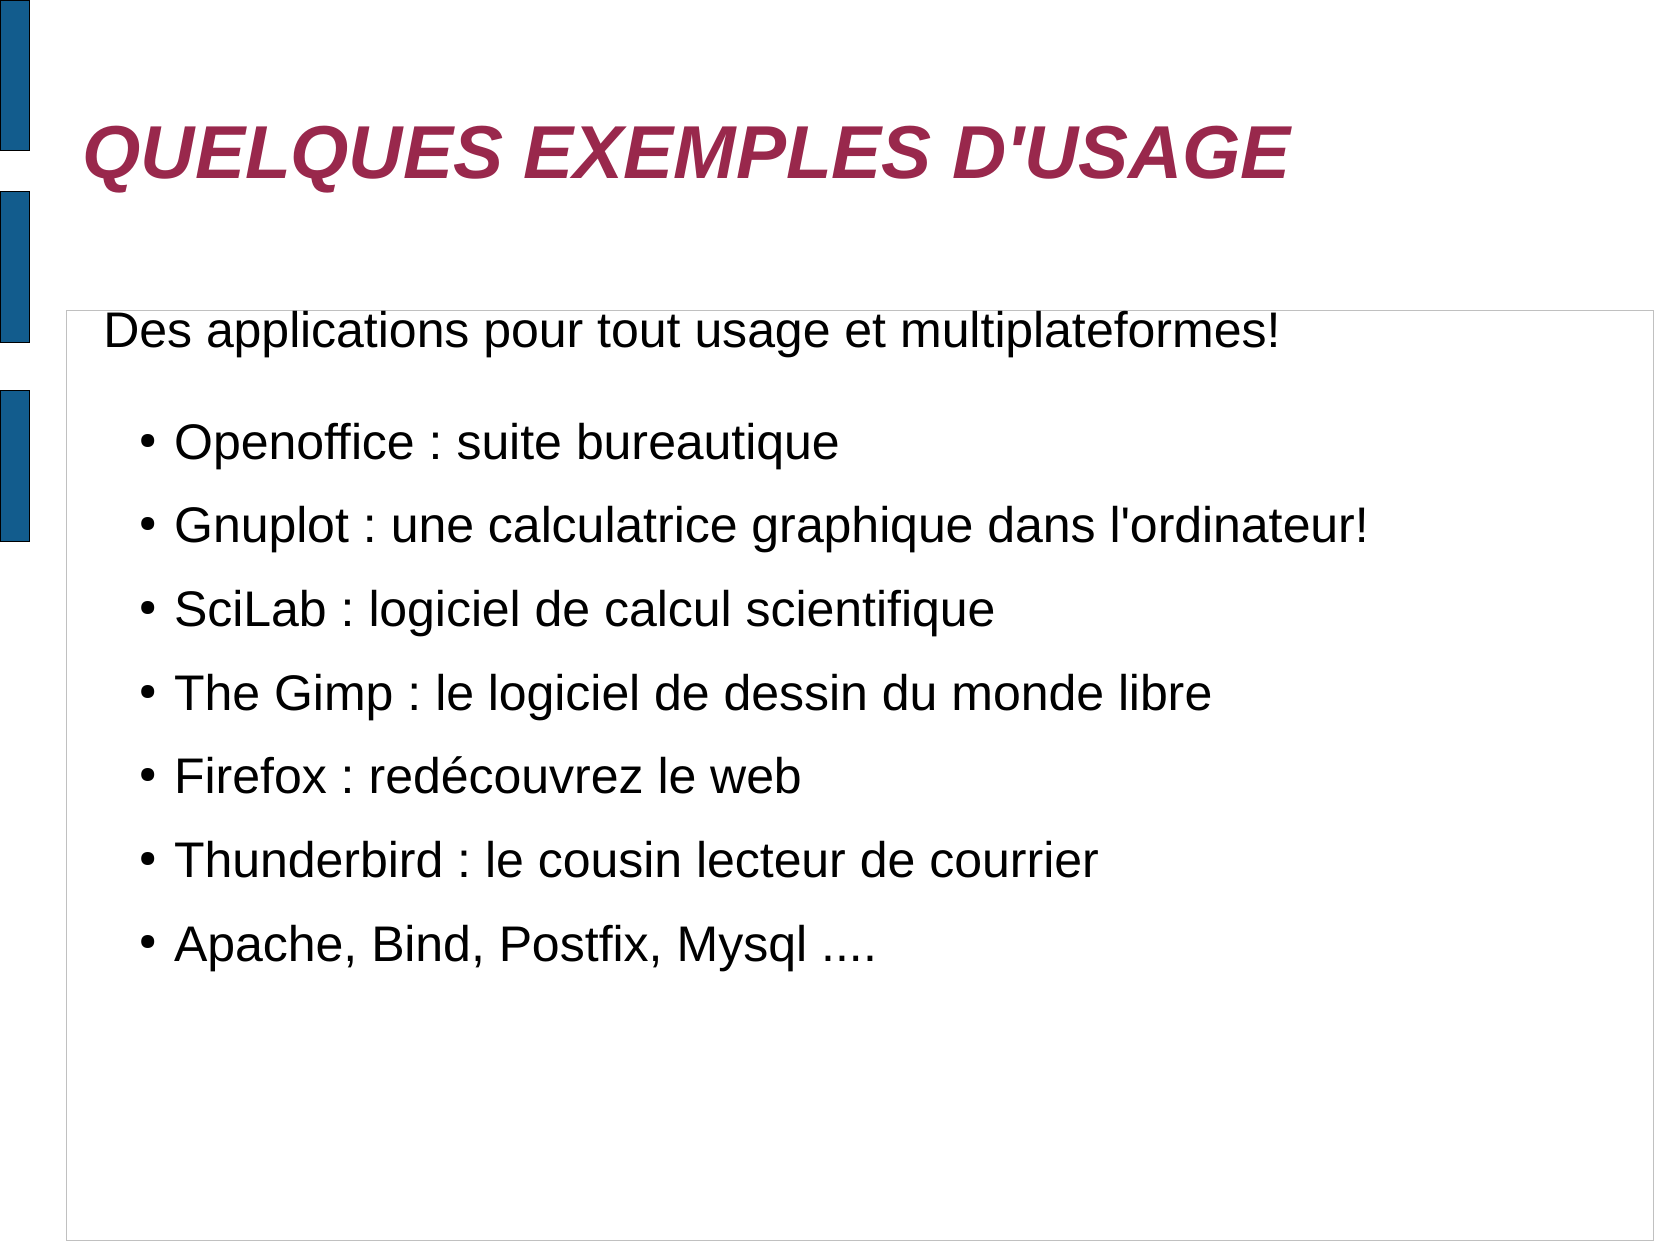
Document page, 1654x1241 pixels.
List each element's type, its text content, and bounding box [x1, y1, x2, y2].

text_box Des applications pour tout usage et multiplateformes! Openoffice : suite bureautique Gnuplot : une calculatrice graphique dans l'ordinateur! SciLab : logiciel de calcul scientifique The Gimp : le logiciel de dessin du monde libre Firefox : redécouvrez le web Thunderbird : le cousin lecteur de courrier Apache, Bind, Postfix, Mysql .... [88, 295, 1625, 1241]
title QUELQUES EXEMPLES D'USAGE [82, 49, 1571, 257]
